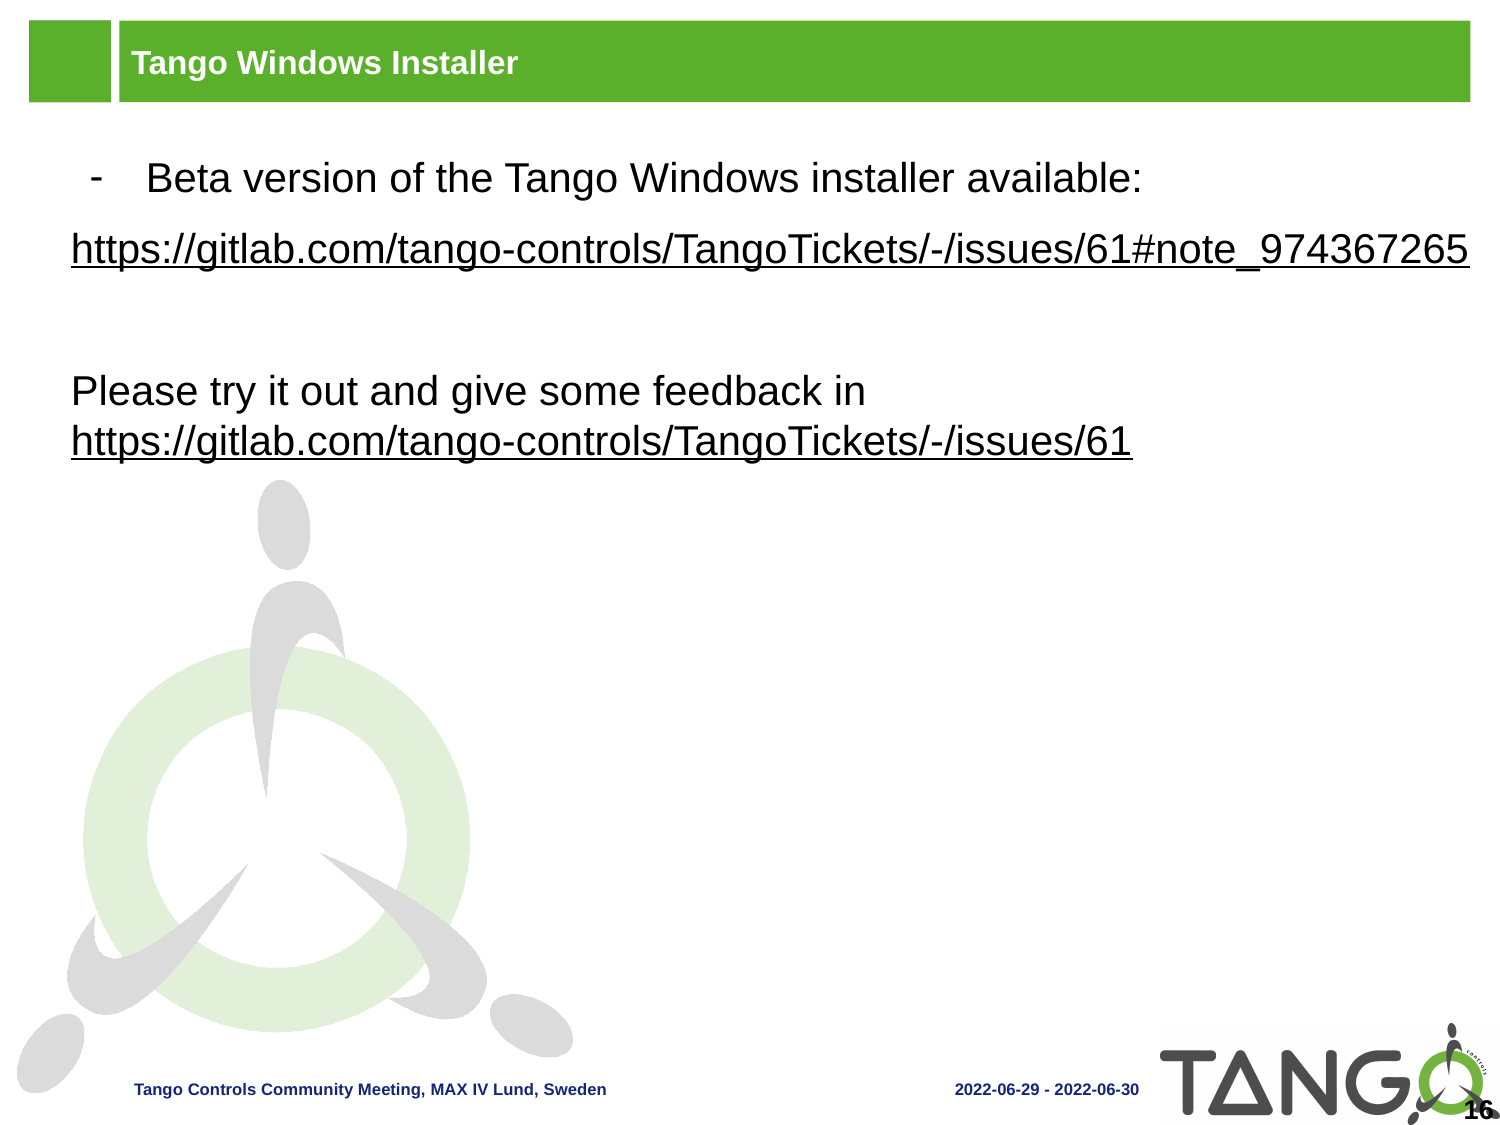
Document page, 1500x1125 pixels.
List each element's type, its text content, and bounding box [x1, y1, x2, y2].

slide_number <number> [1403, 1038, 1494, 1125]
picture [1160, 1023, 1500, 1125]
list Beta version of the Tango Windows installer available: https://gitlab.com/tango-controls/TangoTickets/-/issues/61#note_974367265 Please try it out and give some feedback in https://gitlab.com/tango-controls/TangoTickets/-/issues/61 [70, 150, 1471, 624]
title Tango Windows Installer [119, 20, 1471, 103]
picture [17, 480, 573, 1093]
